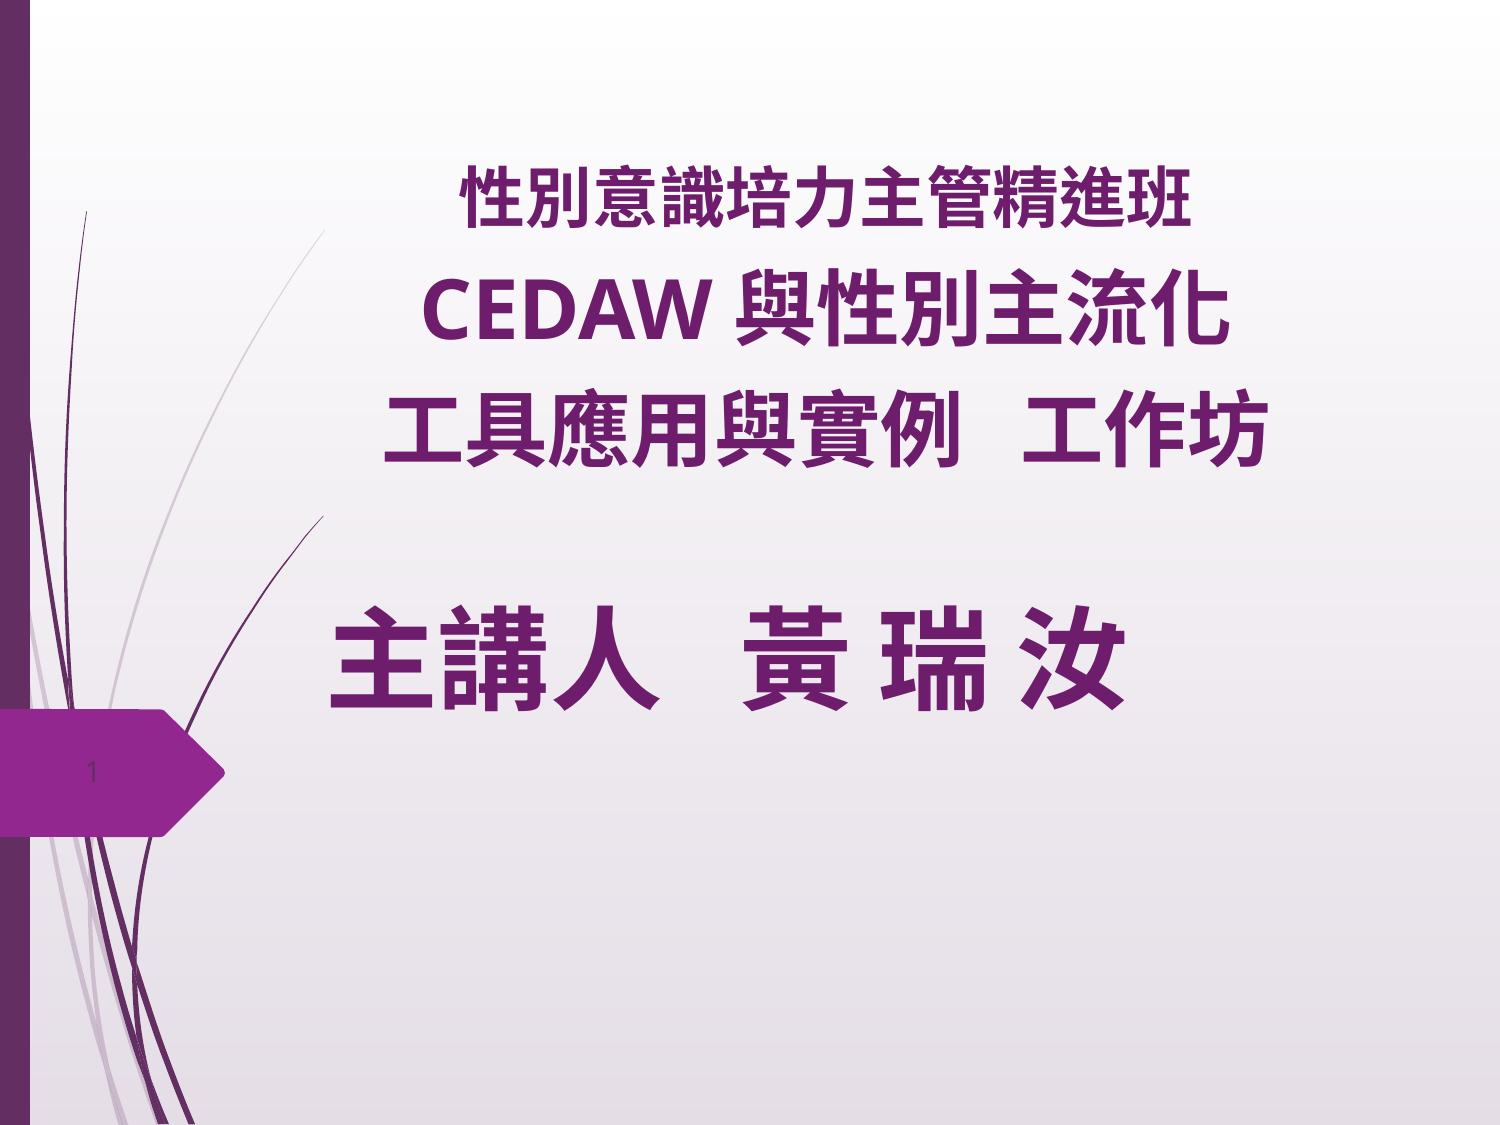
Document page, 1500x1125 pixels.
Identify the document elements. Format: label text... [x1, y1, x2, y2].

subtitle 主講人 黃 瑞 汝 [249, 581, 1402, 969]
text_box [69, 742, 166, 803]
text_box 性別意識培力主管精進班 CEDAW與性別主流化 工具應用與實例 工作坊 [193, 107, 1459, 485]
